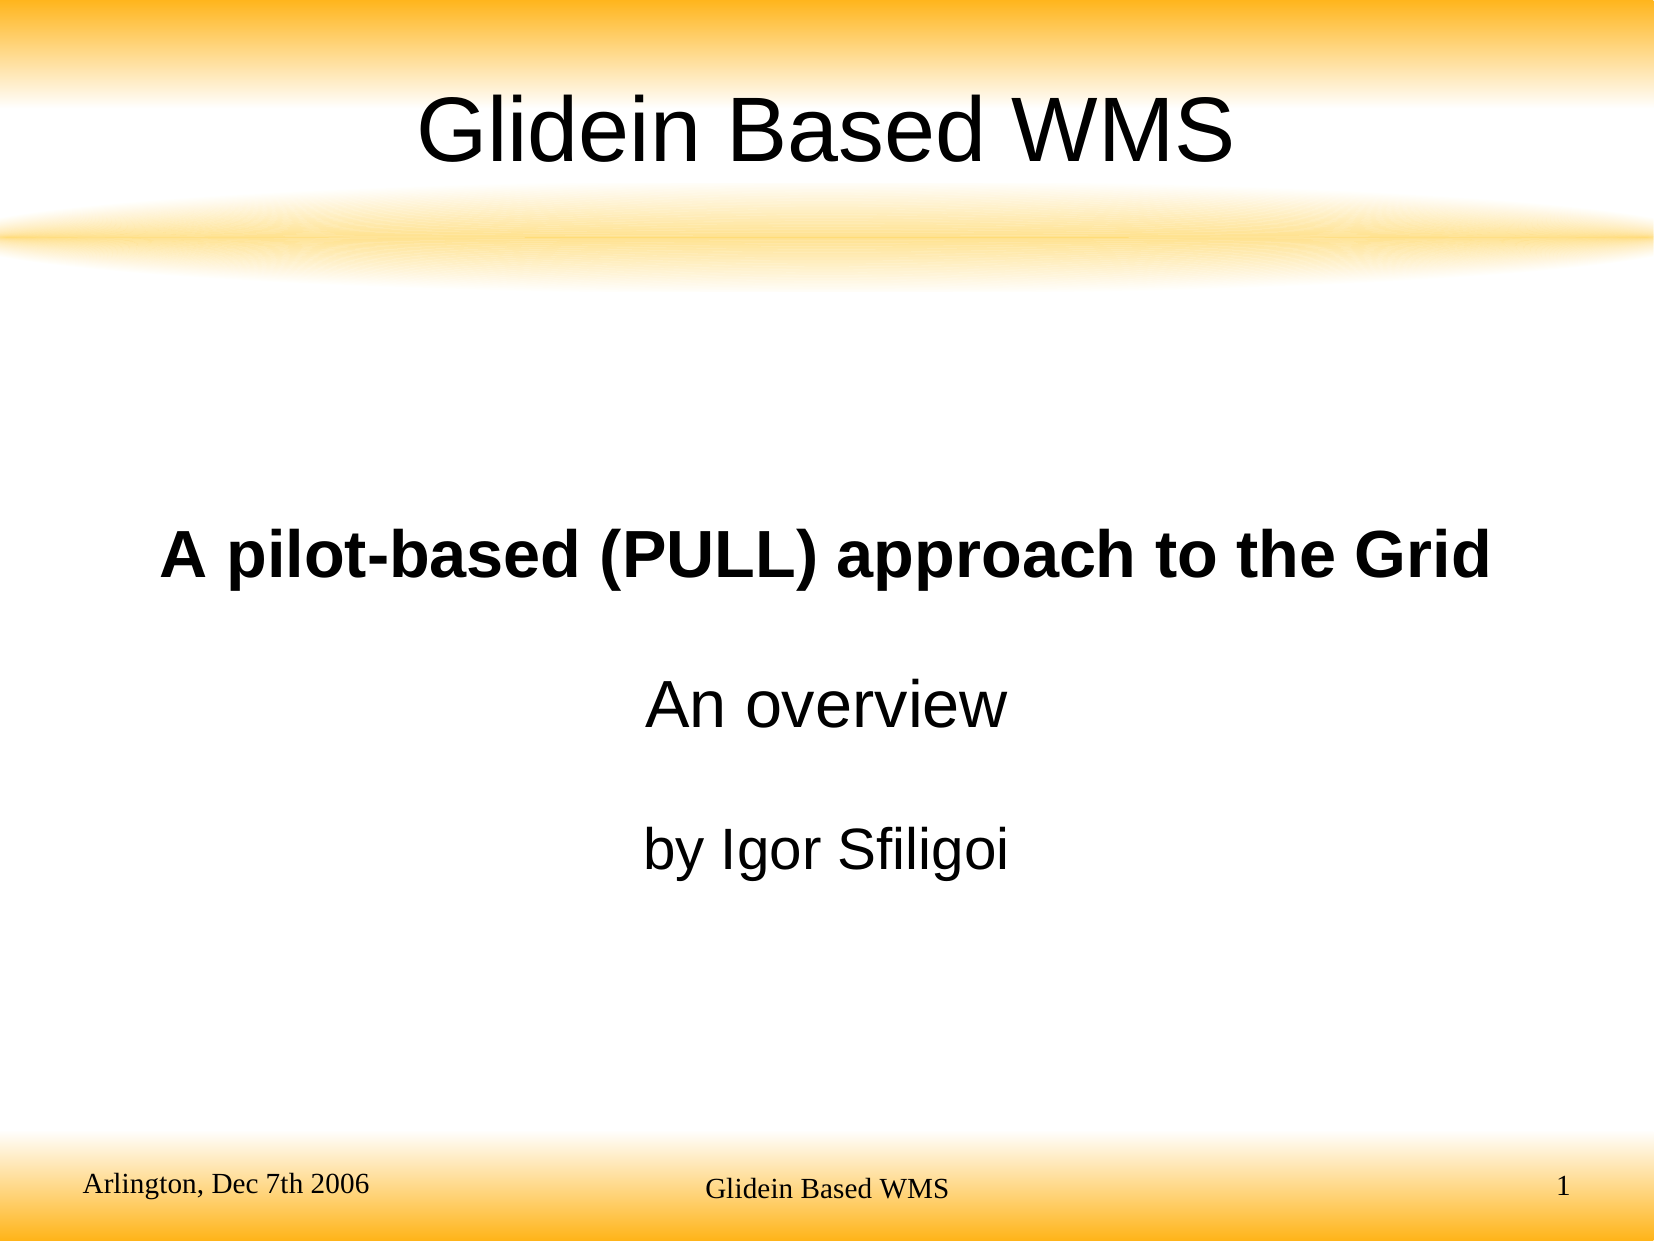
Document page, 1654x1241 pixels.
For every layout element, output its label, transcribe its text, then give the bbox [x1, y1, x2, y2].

subtitle A pilot-based (PULL) approach to the Grid An overview by Igor Sfiligoi [82, 290, 1571, 1109]
text_box VO frontend [18, 235, 1635, 239]
title Glidein Based WMS [82, 25, 1571, 233]
